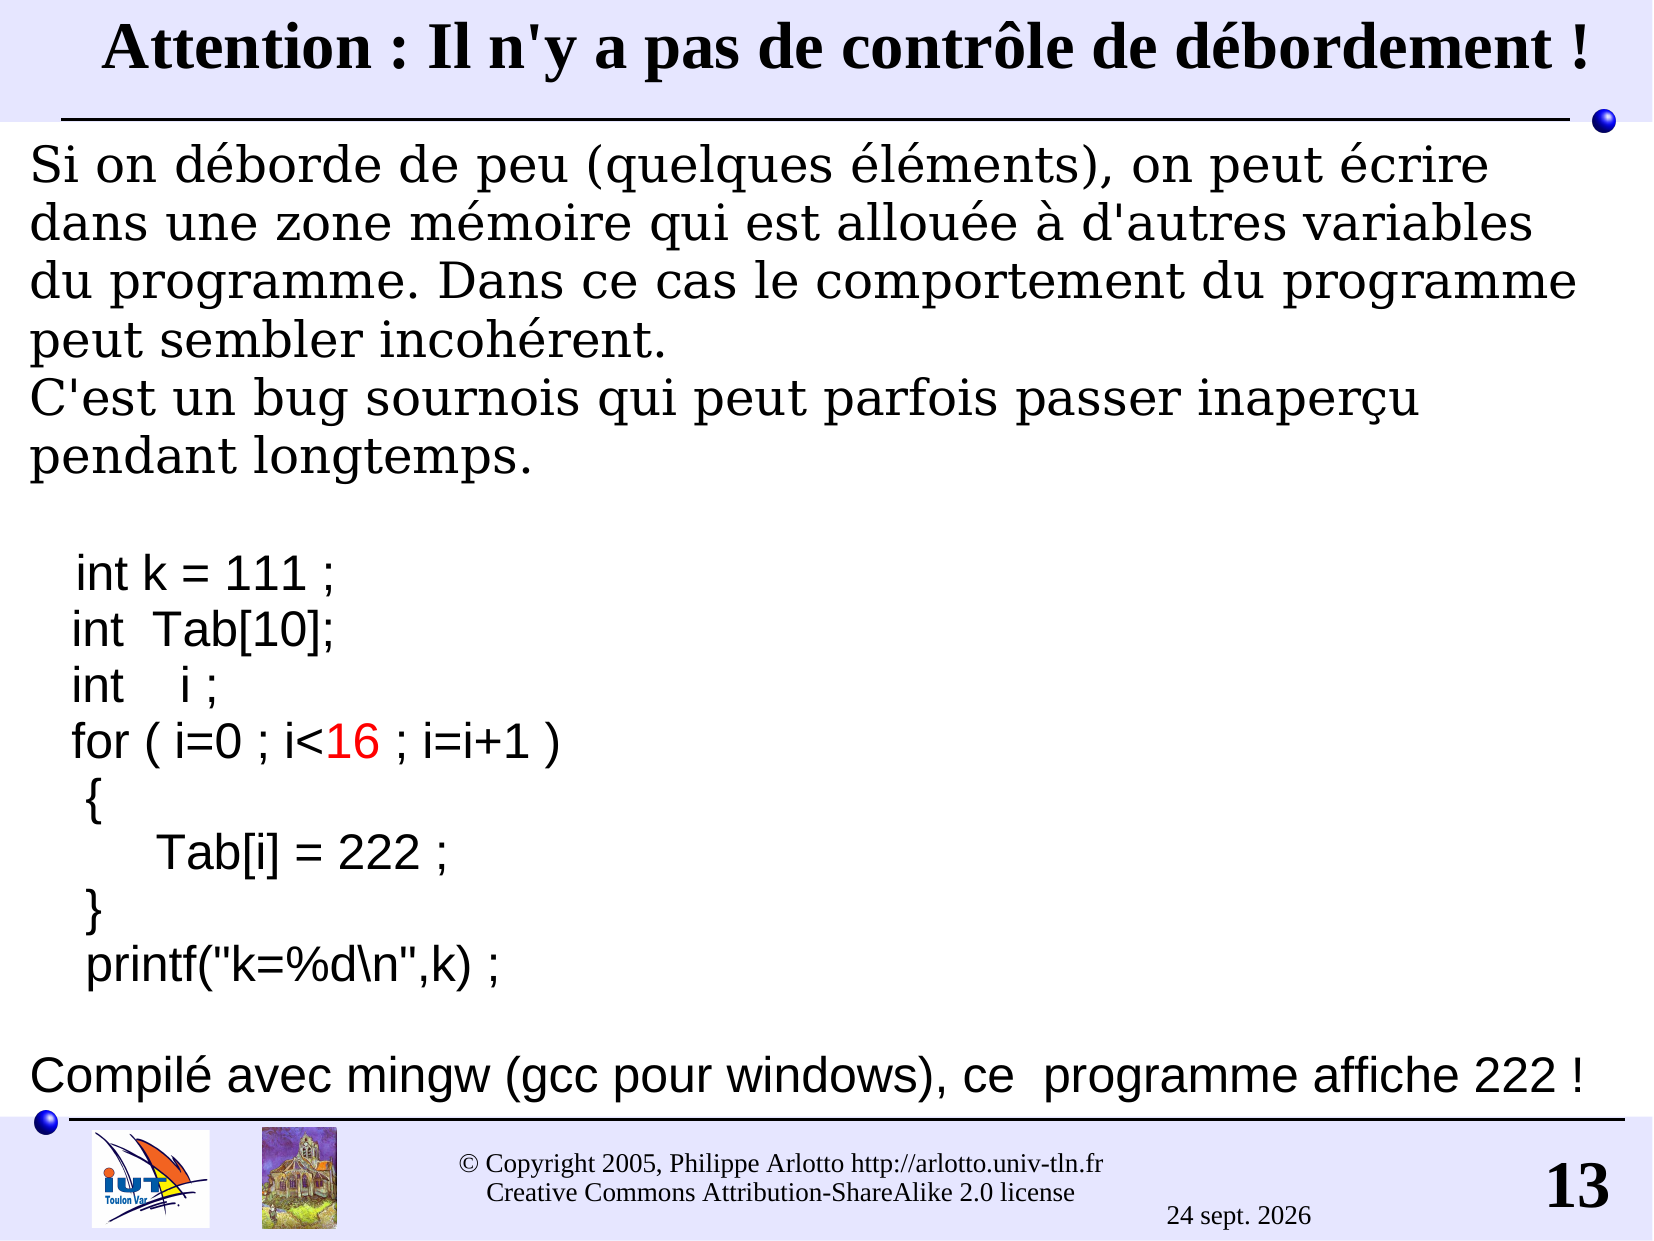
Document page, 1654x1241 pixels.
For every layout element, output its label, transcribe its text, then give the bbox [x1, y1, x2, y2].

text_box Si on déborde de peu (quelques éléments), on peut écrire dans une zone mémoire qui est allouée à d'autres variables du programme. Dans ce cas le comportement du programme peut sembler incohérent. C'est un bug sournois qui peut parfois passer inaperçu pendant longtemps. int k = 111 ; int Tab[10]; int i ; for ( i=0 ; i<16 ; i=i+1 ) { Tab[i] = 222 ; } printf("k=%d\n",k) ; Compilé avec mingw (gcc pour windows), ce programme affiche 222 ! [29, 135, 1599, 1111]
title Attention : Il n'y a pas de contrôle de débordement ! [59, 0, 1637, 92]
picture [262, 1127, 337, 1229]
